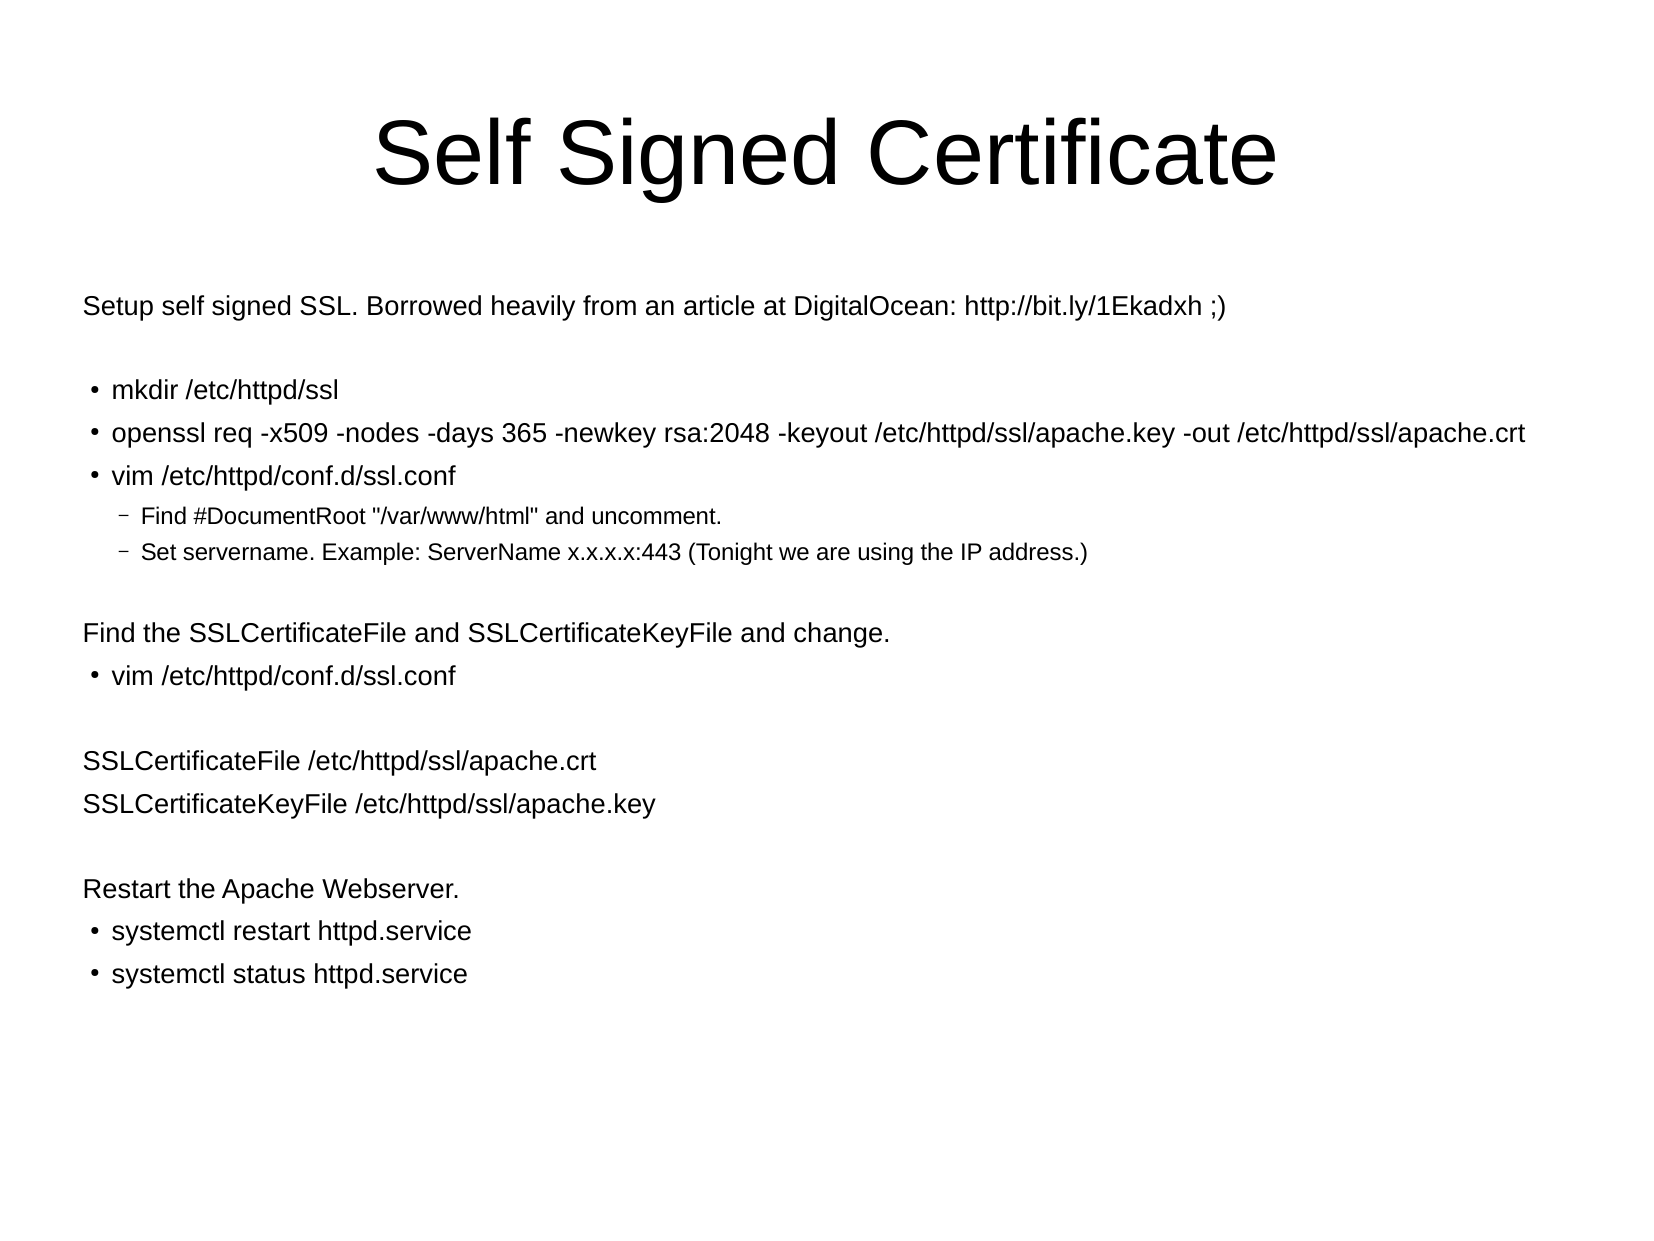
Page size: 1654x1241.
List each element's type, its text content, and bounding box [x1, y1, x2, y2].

title Self Signed Certificate [82, 49, 1571, 257]
list Setup self signed SSL. Borrowed heavily from an article at DigitalOcean: http://bit.ly/1Ekadxh ;) mkdir /etc/httpd/ssl openssl req -x509 -nodes -days 365 -newkey rsa:2048 -keyout /etc/httpd/ssl/apache.key -out /etc/httpd/ssl/apache.crt vim /etc/httpd/conf.d/ssl.conf Find #DocumentRoot "/var/www/html" and uncomment. Set servername. Example: ServerName x.x.x.x:443 (Tonight we are using the IP address.) Find the SSLCertificateFile and SSLCertificateKeyFile and change. vim /etc/httpd/conf.d/ssl.conf SSLCertificateFile /etc/httpd/ssl/apache.crt SSLCertificateKeyFile /etc/httpd/ssl/apache.key Restart the Apache Webserver. systemctl restart httpd.service systemctl status httpd.service [82, 290, 1571, 1010]
